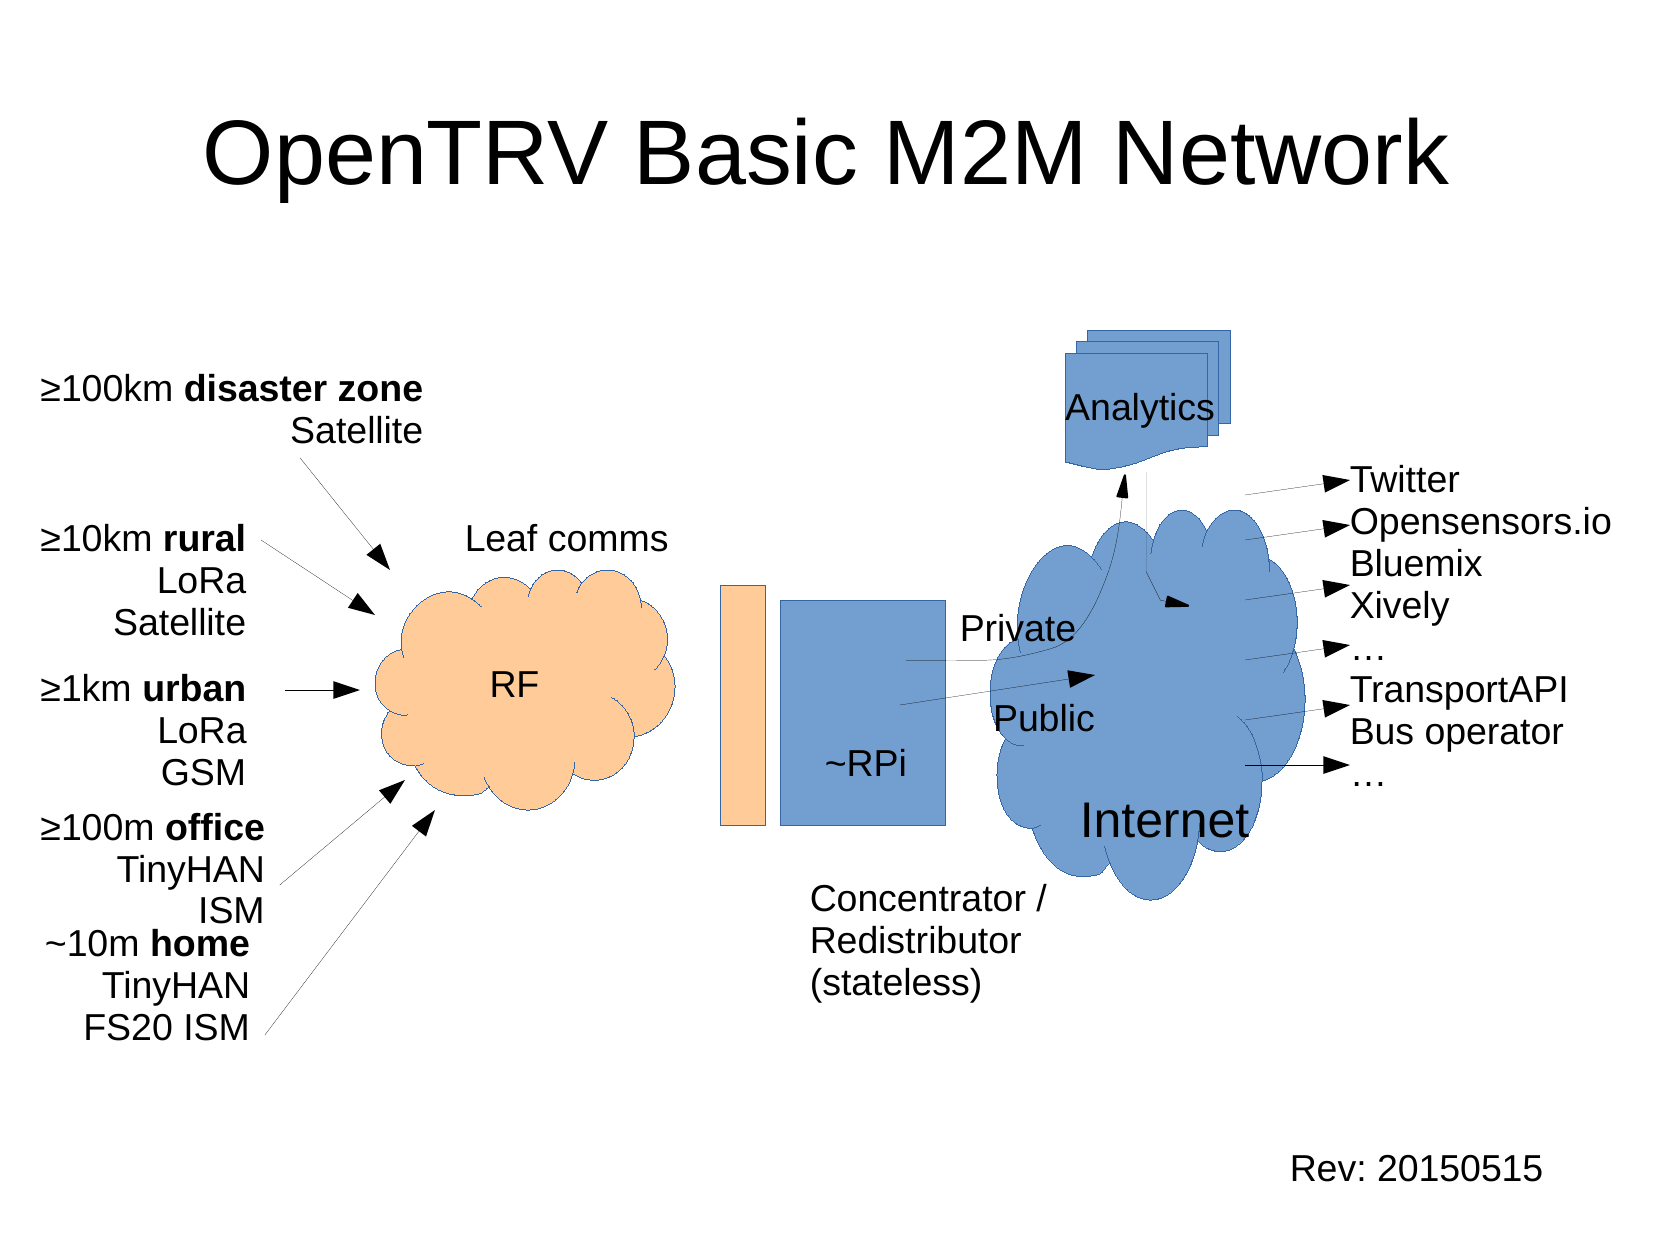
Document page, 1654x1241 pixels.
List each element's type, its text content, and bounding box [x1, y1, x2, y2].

text_box ~10m home TinyHAN FS20 ISM [30, 939, 265, 1055]
text_box ~RPi [810, 735, 922, 792]
text_box [720, 585, 766, 826]
text_box Concentrator / Redistributor (stateless) [795, 870, 1063, 1010]
text_box Internet [1065, 784, 1264, 856]
text_box [780, 600, 946, 826]
text_box [990, 510, 1306, 901]
text_box ≥10km rural LoRa Satellite [25, 510, 262, 650]
text_box Leaf comms [450, 510, 684, 567]
text_box ≥100m office TinyHAN ISM [25, 798, 280, 939]
text_box RF [375, 570, 676, 811]
text_box [1065, 436, 1208, 470]
text_box ≥1km urban LoRa GSM [25, 660, 262, 798]
text_box Twitter Opensensors.io Bluemix Xively … TransportAPI Bus operator … [1335, 451, 1628, 841]
text_box [1020, 522, 1119, 607]
text_box Analytics [1050, 378, 1231, 436]
text_box Rev: 20150515 [1275, 1140, 1559, 1197]
text_box Public [978, 690, 1111, 747]
text_box Private [945, 600, 1092, 657]
text_box [1065, 330, 1231, 378]
text_box ≥100km disaster zone Satellite [25, 360, 439, 458]
title OpenTRV Basic M2M Network [82, 49, 1571, 257]
